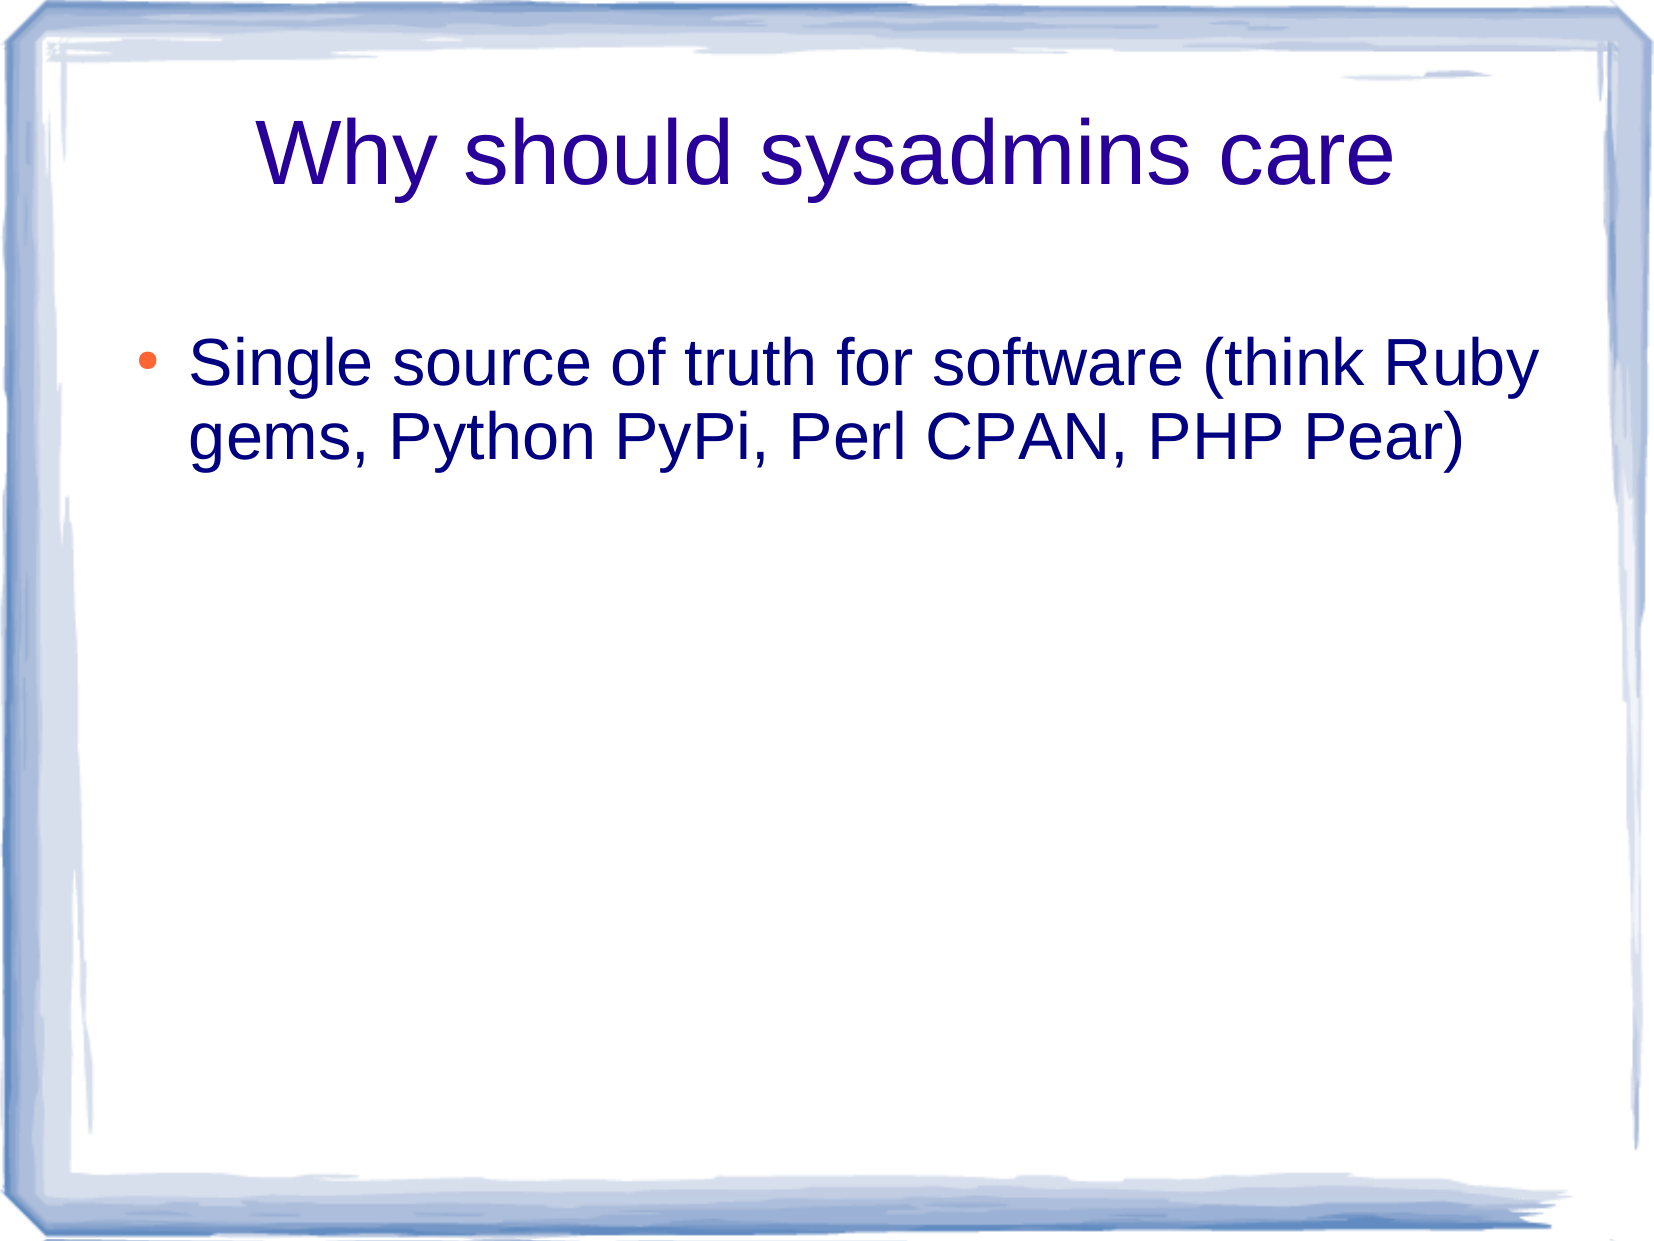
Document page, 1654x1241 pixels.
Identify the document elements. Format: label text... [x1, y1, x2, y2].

title Why should sysadmins care [82, 49, 1571, 257]
picture [0, 0, 1654, 1241]
list Single source of truth for software (think Ruby gems, Python PyPi, Perl CPAN, PHP Pear) [118, 324, 1571, 1144]
